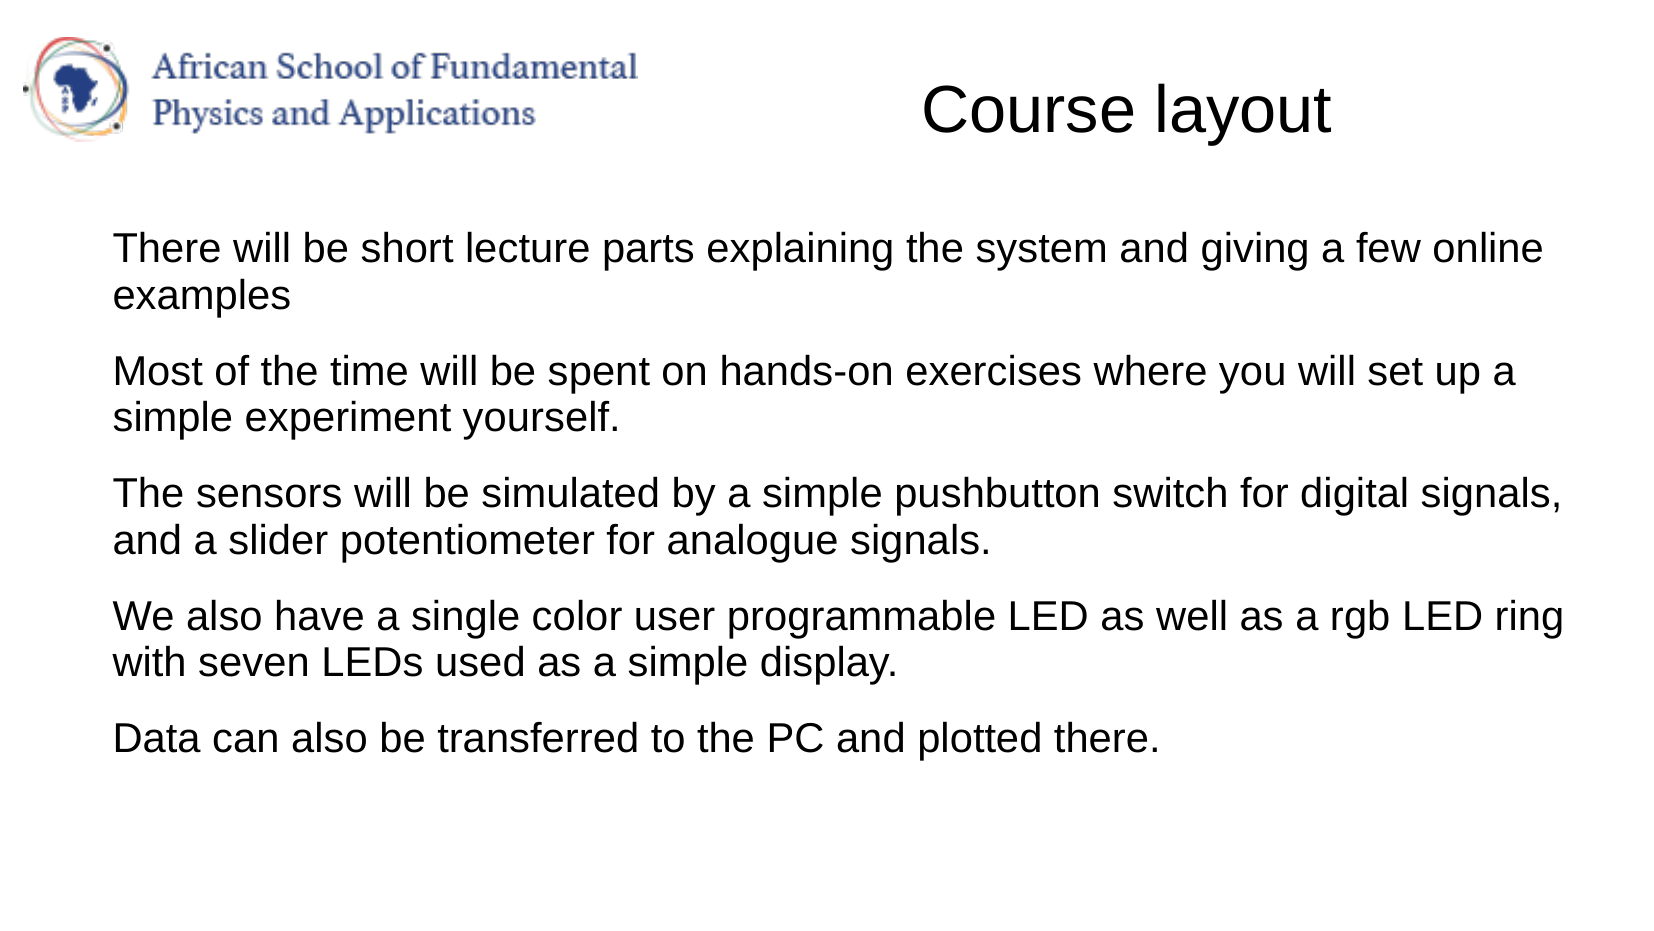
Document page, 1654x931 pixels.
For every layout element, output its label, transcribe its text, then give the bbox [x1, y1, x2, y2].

title Course layout [679, 32, 1576, 188]
list There will be short lecture parts explaining the system and giving a few online examples Most of the time will be spent on hands-on exercises where you will set up a simple experiment yourself. The sensors will be simulated by a simple pushbutton switch for digital signals, and a slider potentiometer for analogue signals. We also have a single color user programmable LED as well as a rgb LED ring with seven LEDs used as a simple display. Data can also be transferred to the PC and plotted there. [112, 225, 1601, 765]
picture [23, 37, 638, 142]
